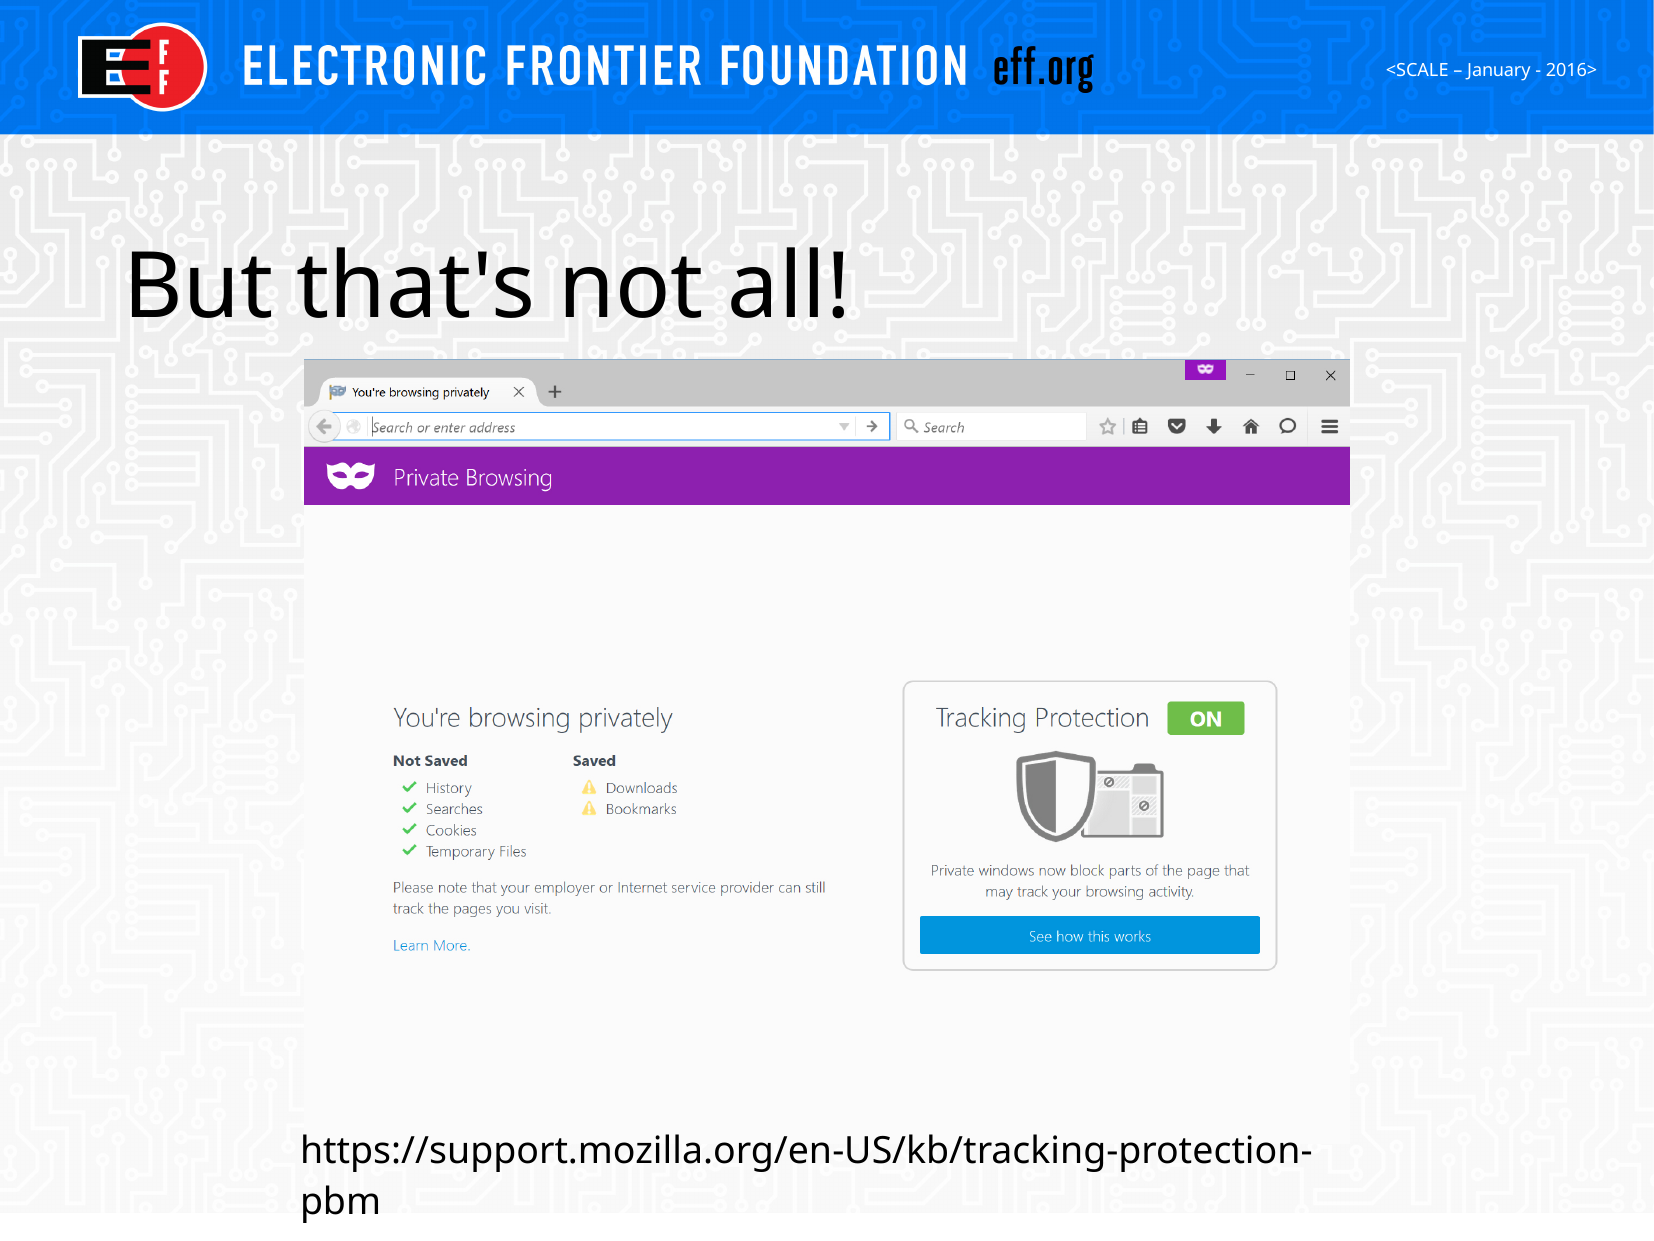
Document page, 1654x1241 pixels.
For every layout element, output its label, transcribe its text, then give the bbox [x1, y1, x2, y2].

title But that's not all! [124, 179, 1530, 386]
text_box https://support.mozilla.org/en-US/kb/tracking-protection-pbm [300, 1043, 1369, 1241]
picture [0, 0, 1654, 1213]
